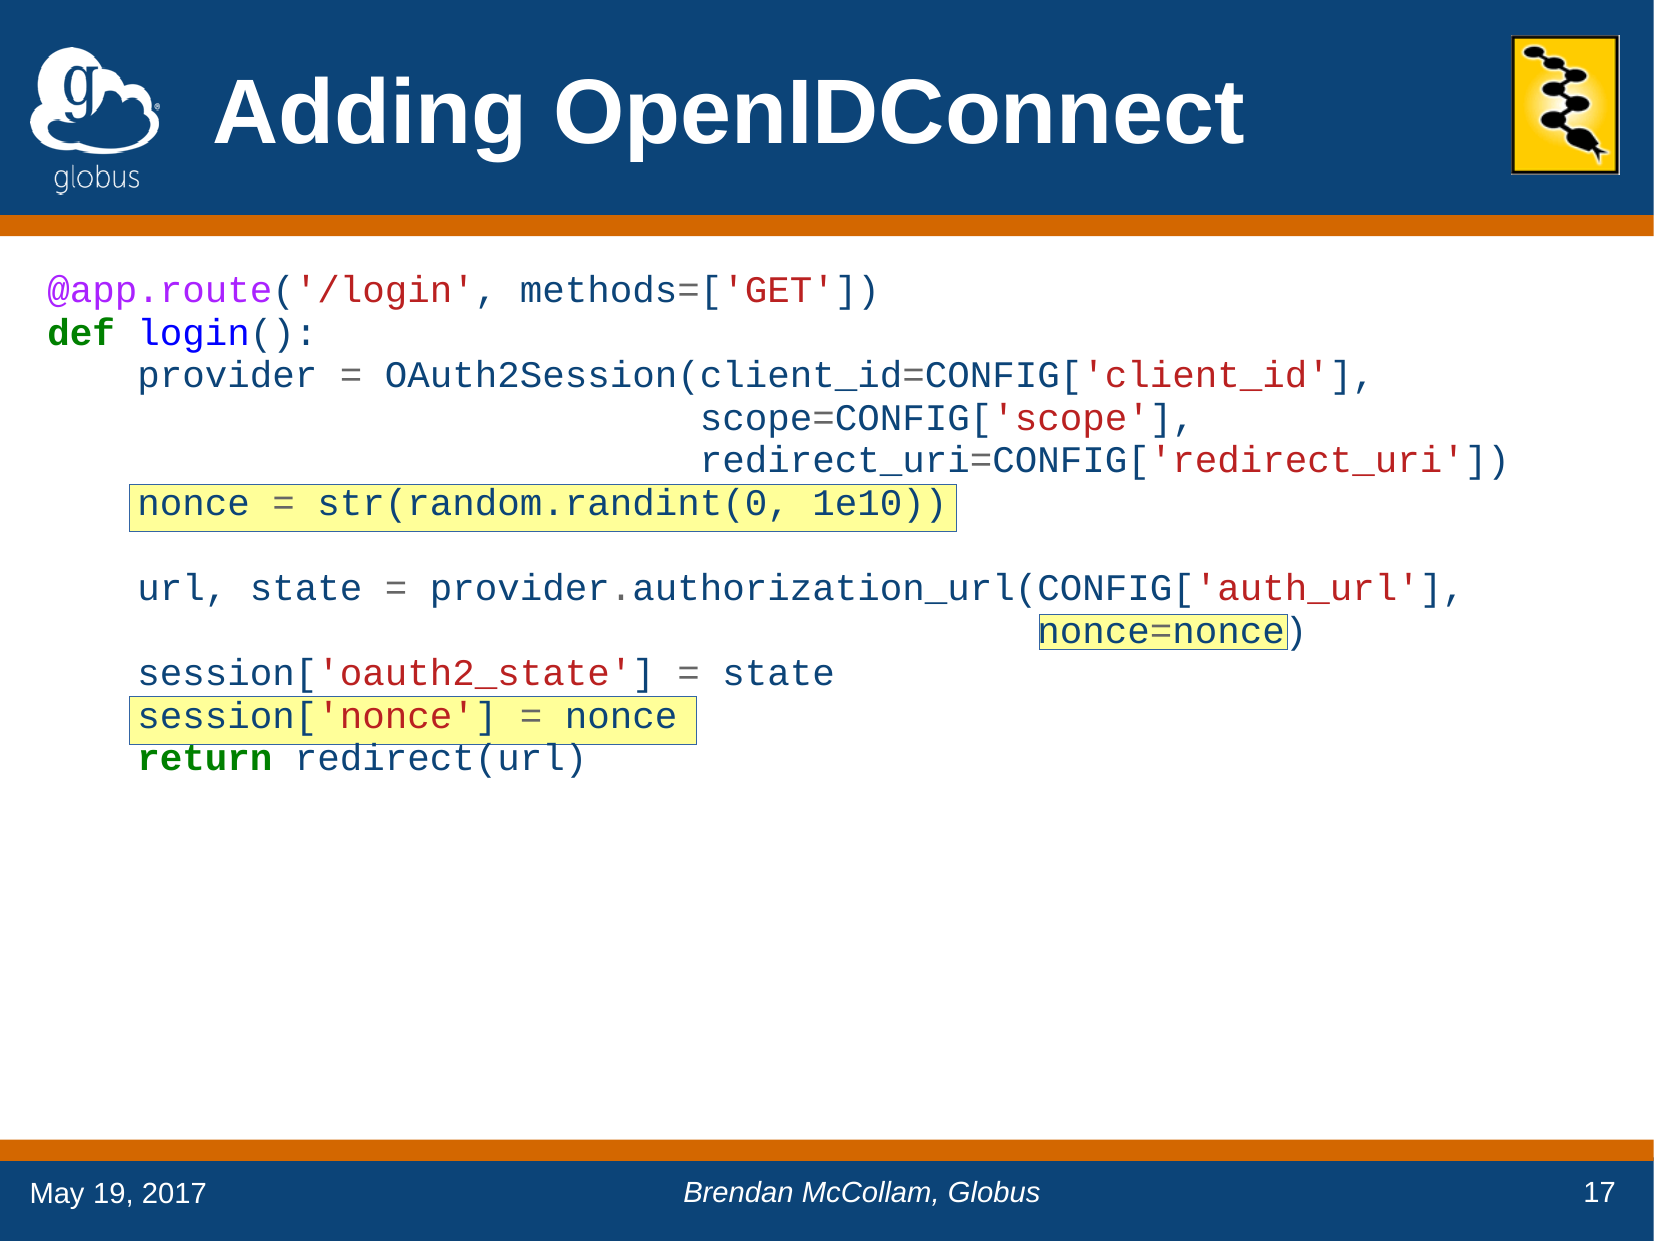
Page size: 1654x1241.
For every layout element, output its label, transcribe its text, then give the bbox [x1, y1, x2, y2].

picture [30, 47, 160, 195]
list @app.route('/login', methods=['GET']) def login(): provider = OAuth2Session(client_id=CONFIG['client_id'], scope=CONFIG['scope'], redirect_uri=CONFIG['redirect_uri']) nonce = str(random.randint(0, 1e10)) url, state = provider.authorization_url(CONFIG['auth_url'], nonce=nonce) session['oauth2_state'] = state session['nonce'] = nonce return redirect(url) [47, 271, 1607, 1111]
title Adding OpenIDConnect [212, 8, 1465, 216]
picture [1511, 35, 1620, 175]
